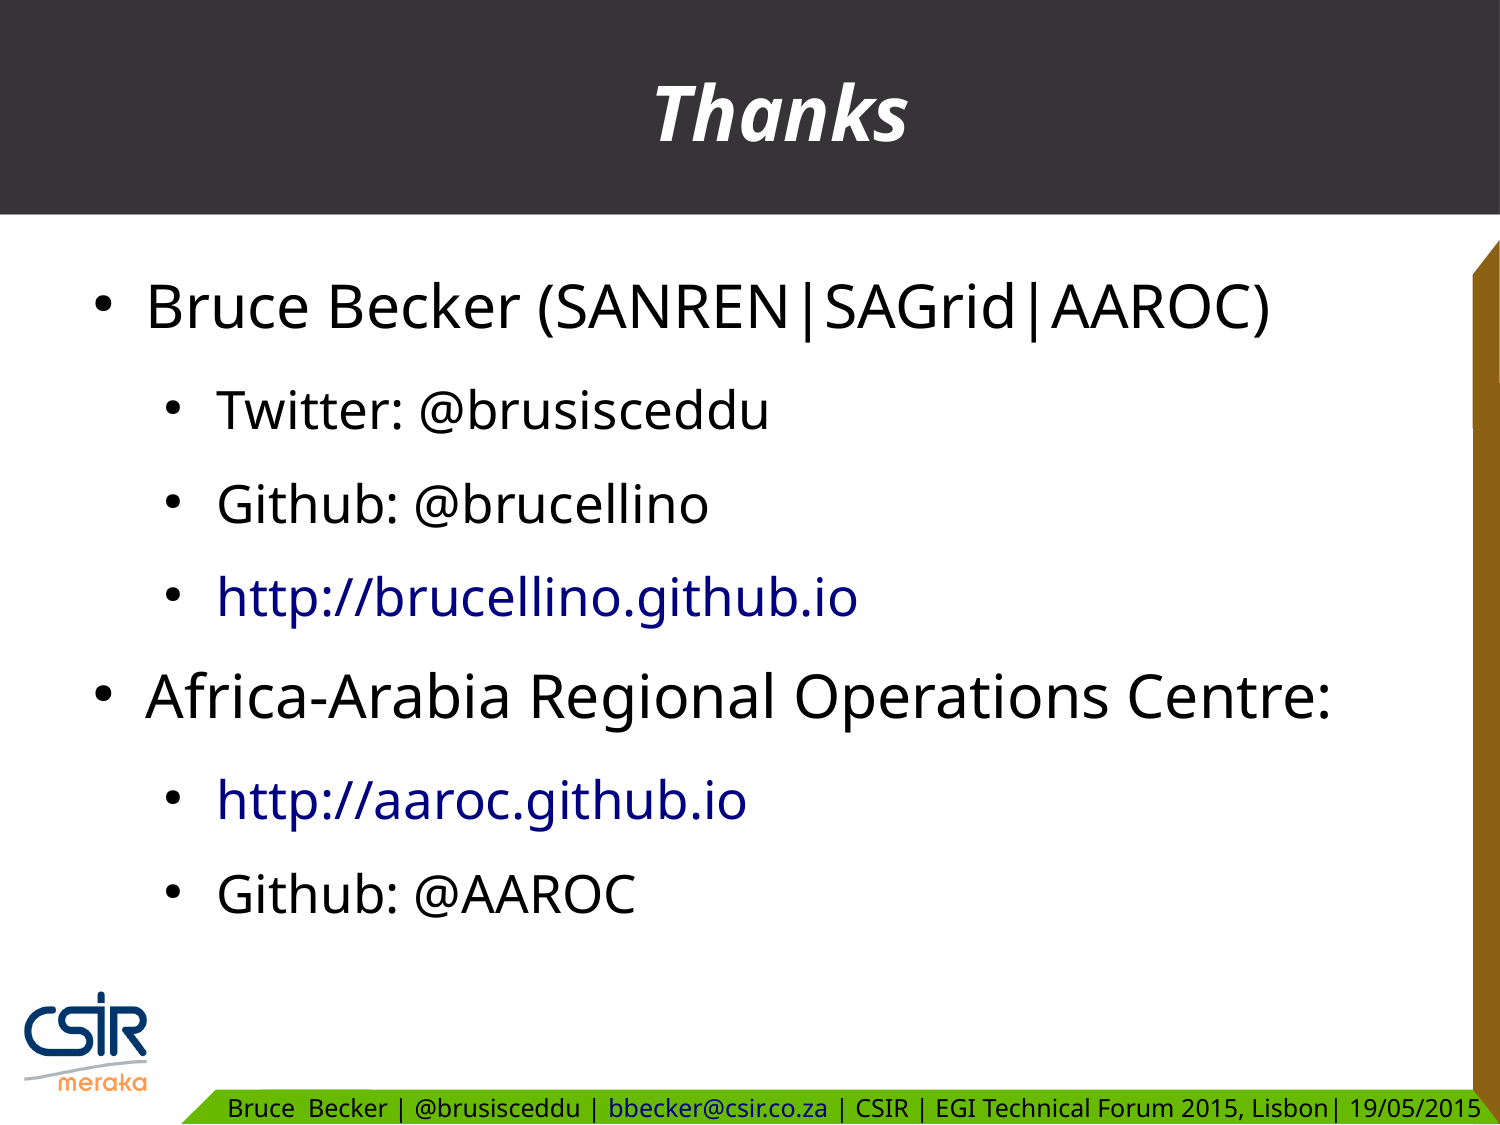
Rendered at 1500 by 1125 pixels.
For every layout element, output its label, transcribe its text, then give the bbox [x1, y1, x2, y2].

picture [10, 974, 161, 1112]
list Bruce Becker (SANREN|SAGrid|AAROC) Twitter: @brusisceddu Github: @brucellino http://brucellino.github.io Africa-Arabia Regional Operations Centre: http://aaroc.github.io Github: @AAROC [75, 263, 1425, 916]
picture [0, 0, 1500, 215]
title Thanks [185, 18, 1377, 206]
